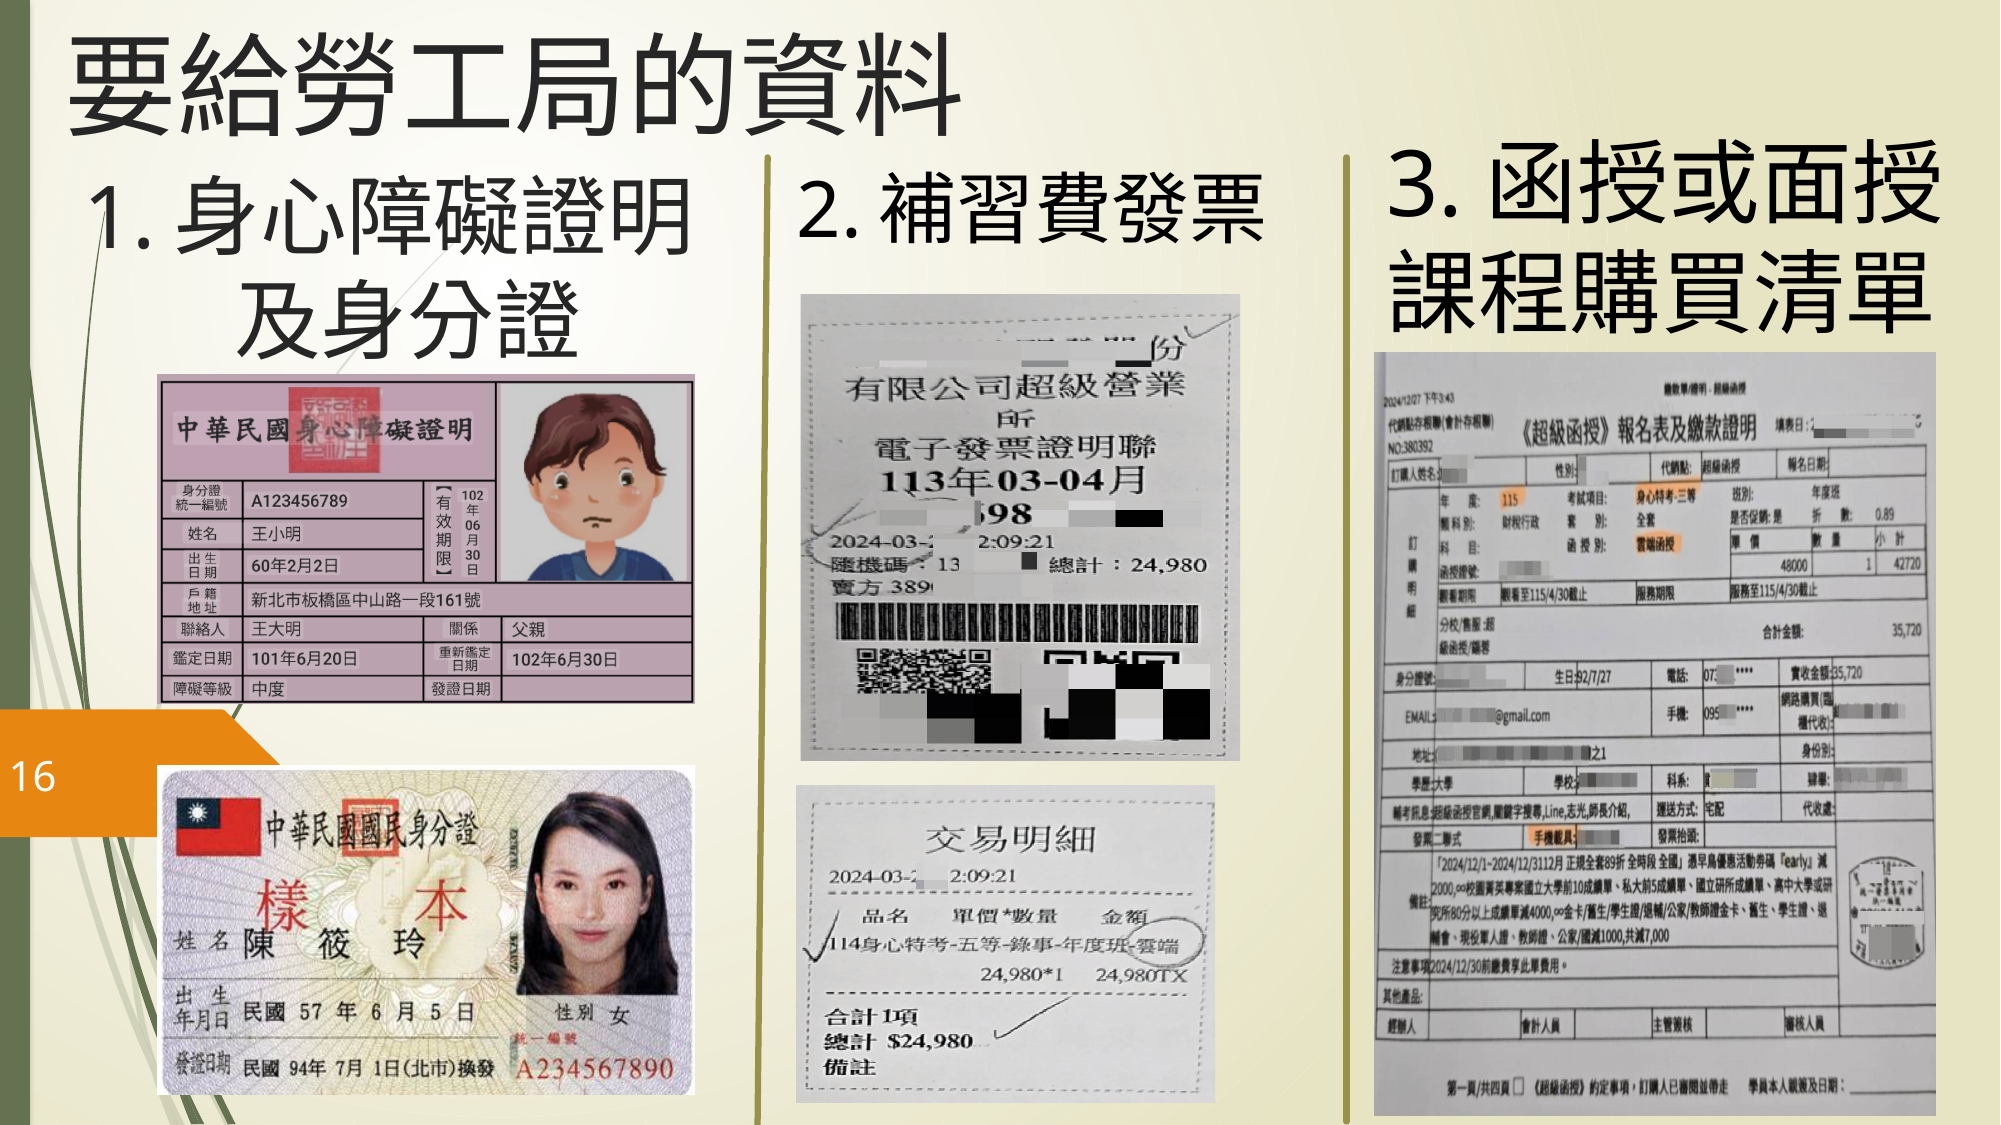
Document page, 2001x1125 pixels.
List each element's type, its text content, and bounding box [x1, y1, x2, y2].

picture [796, 785, 1216, 1103]
picture [1374, 352, 1936, 1116]
picture [800, 294, 1241, 761]
text_box 2.補習費發票 [770, 117, 1337, 295]
picture [157, 374, 695, 704]
text_box 要給勞工局的資料 [49, 0, 1106, 158]
title 1.身心障礙證明 及身分證 [45, 150, 730, 377]
slide_number <編號> [0, 747, 72, 808]
picture [1, 765, 695, 1103]
text_box 3.函授或面授 課程購買清單 [1371, 117, 1966, 353]
